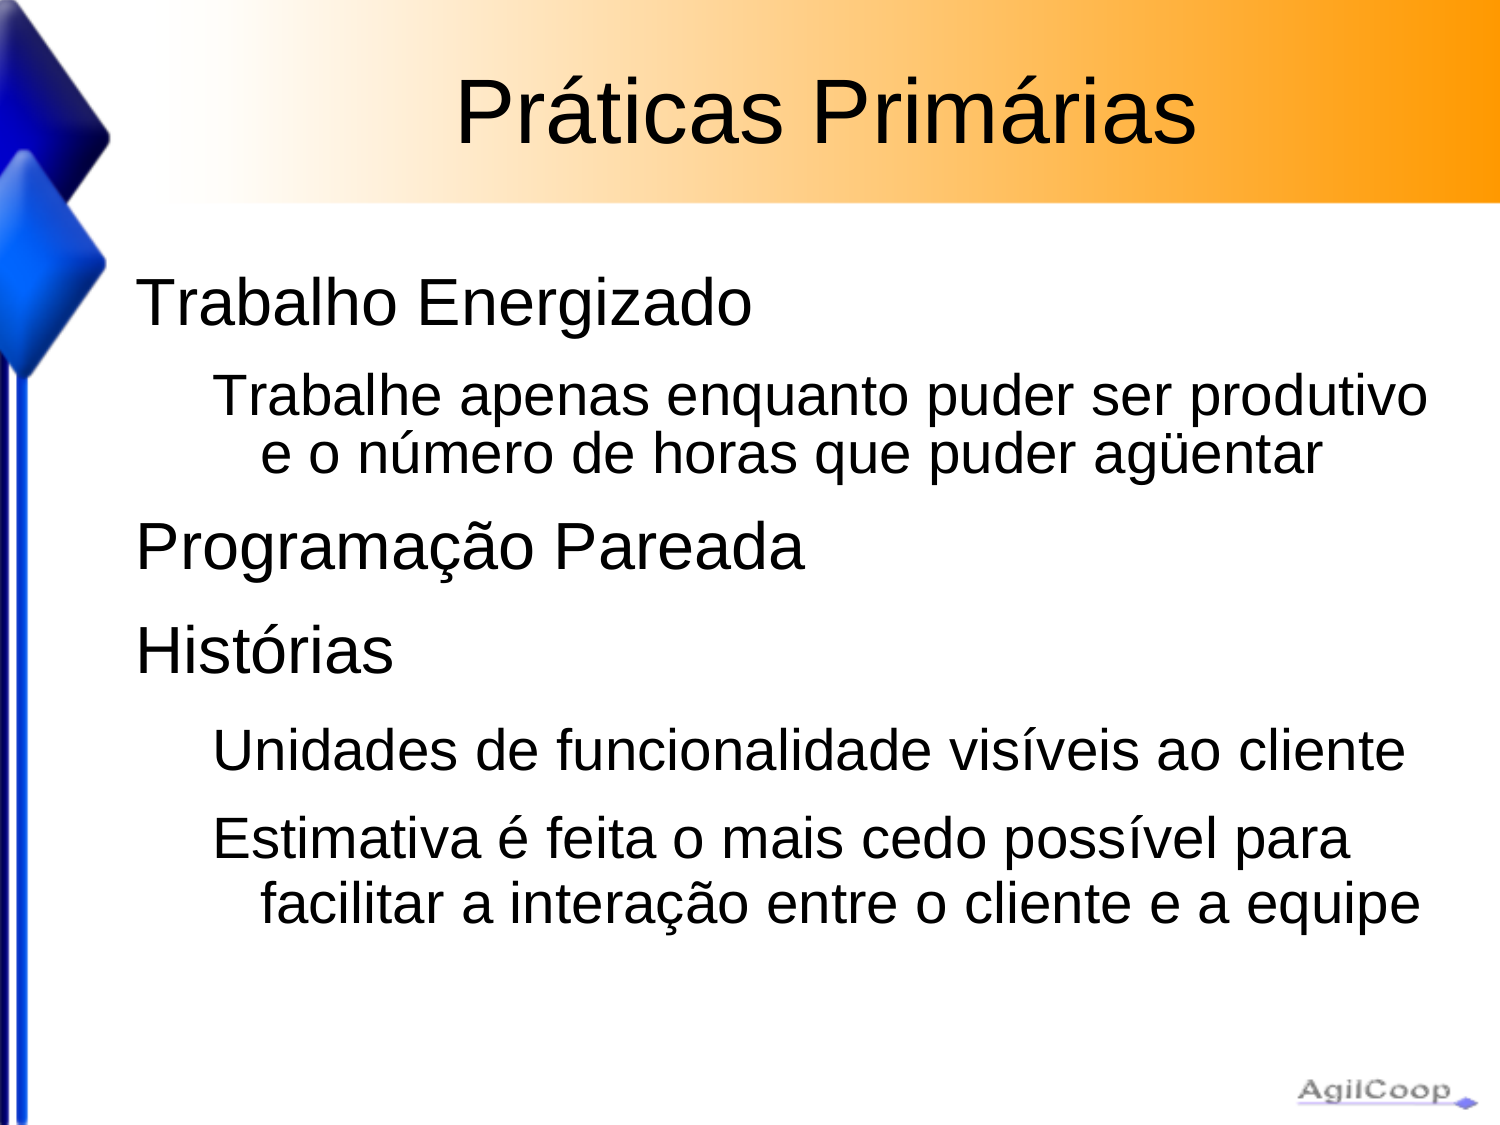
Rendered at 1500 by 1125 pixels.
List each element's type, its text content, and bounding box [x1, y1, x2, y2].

picture [0, 0, 1500, 1125]
list Trabalho Energizado Trabalhe apenas enquanto puder ser produtivo e o número de horas que puder agüentar Programação Pareada Histórias Unidades de funcionalidade visíveis ao cliente Estimativa é feita o mais cedo possível para facilitar a interação entre o cliente e a equipe [118, 271, 1477, 1123]
title Práticas Primárias [82, 8, 1500, 216]
